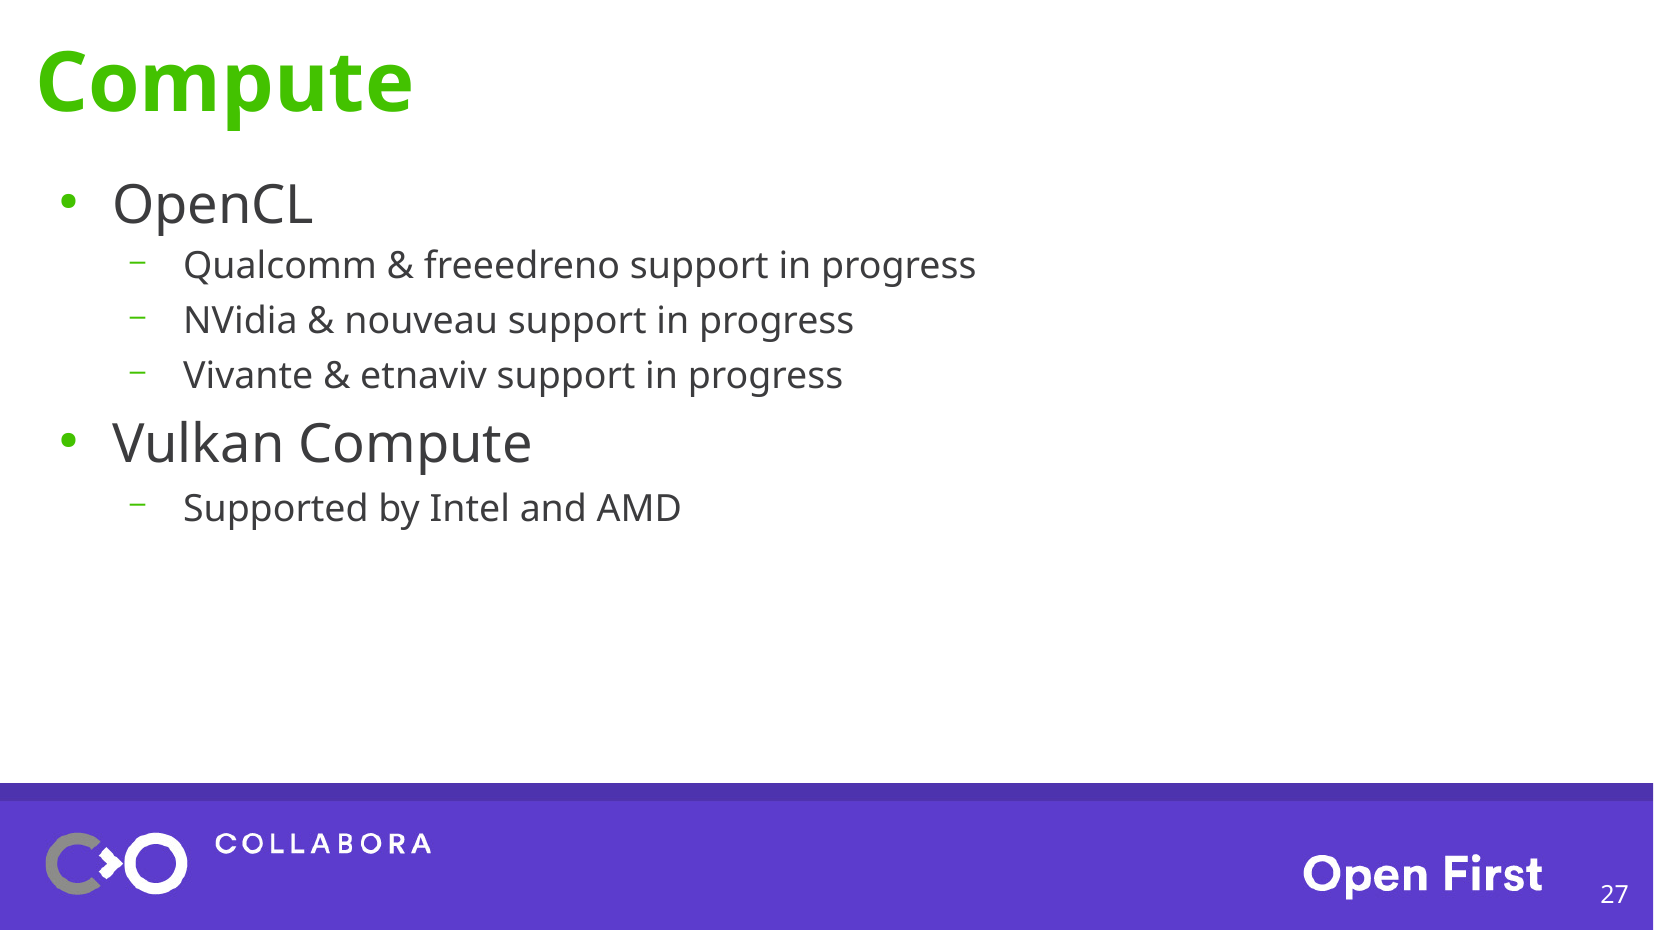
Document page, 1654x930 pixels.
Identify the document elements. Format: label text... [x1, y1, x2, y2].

picture [0, 0, 1654, 930]
title Compute [35, 28, 1608, 192]
list OpenCL Qualcomm & freeedreno support in progress NVidia & nouveau support in progress Vivante & etnaviv support in progress Vulkan Compute Supported by Intel and AMD [41, 160, 1613, 804]
